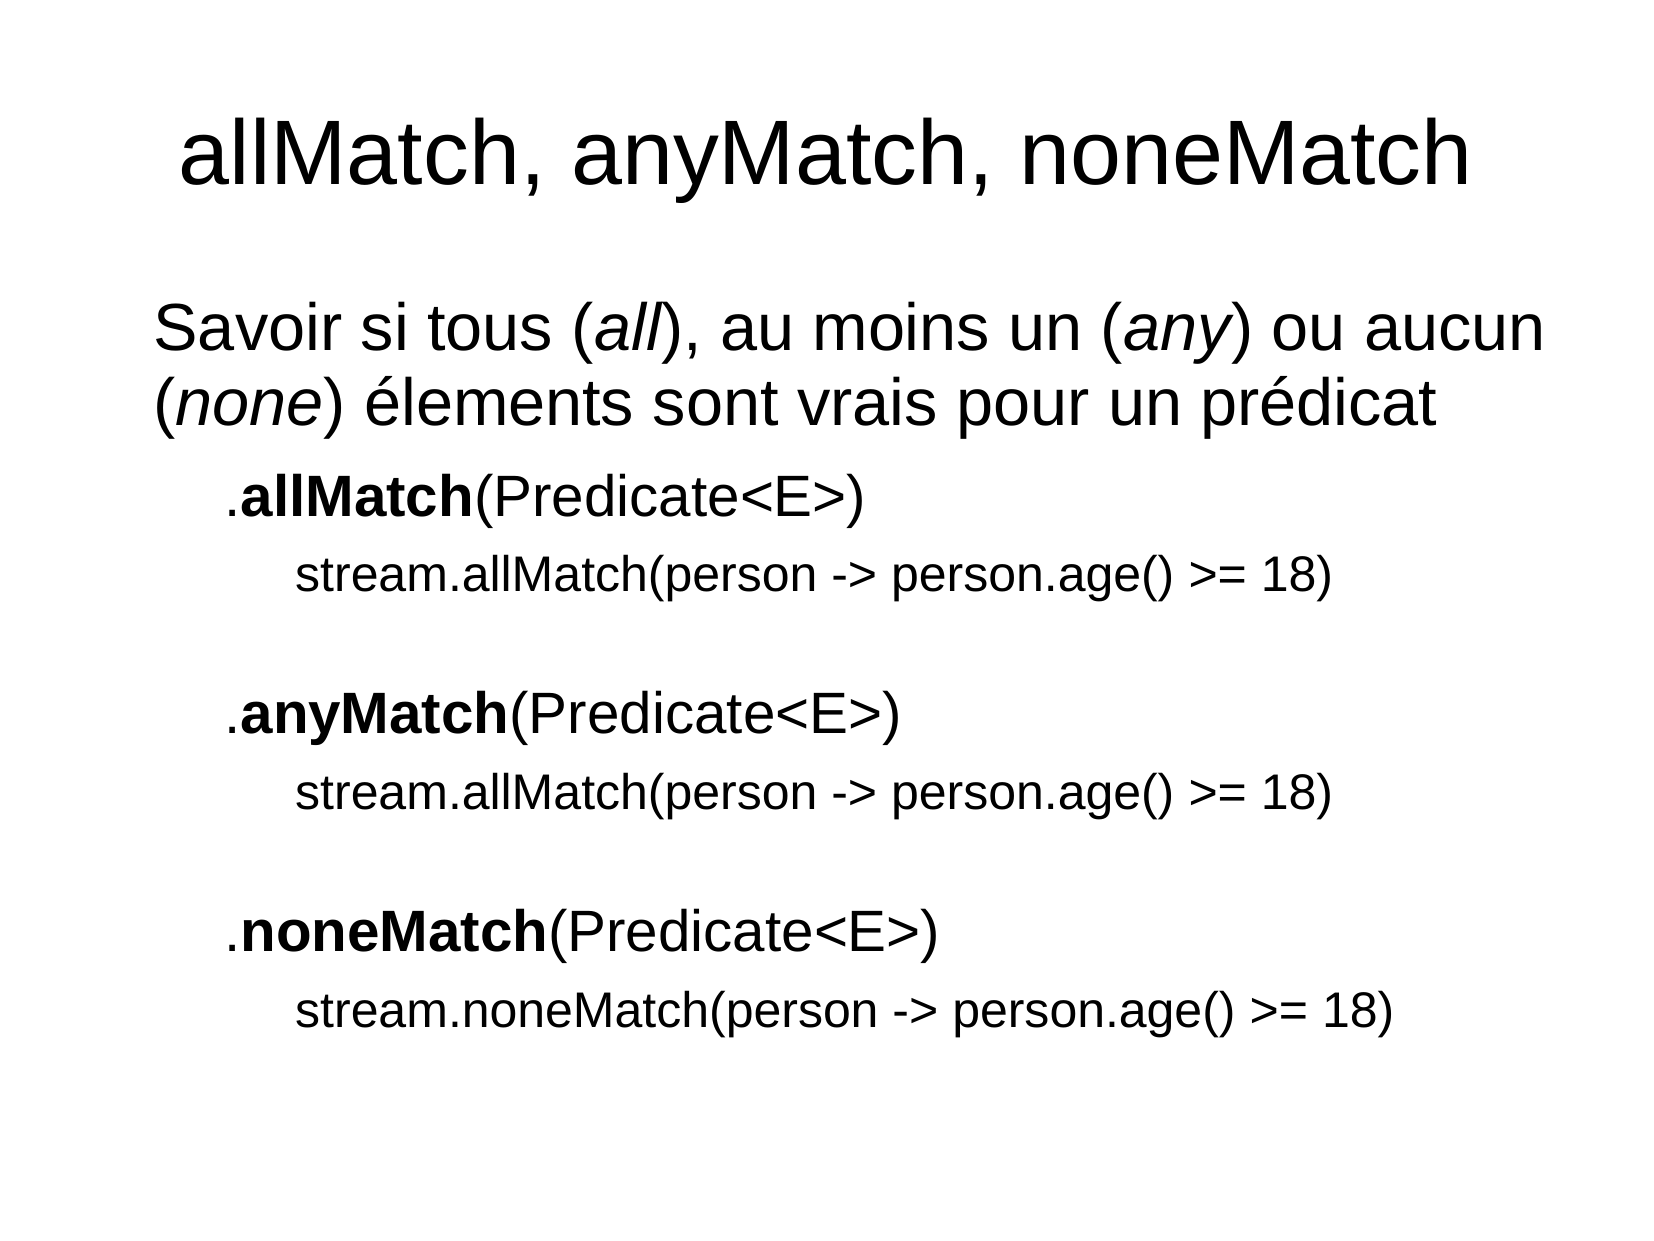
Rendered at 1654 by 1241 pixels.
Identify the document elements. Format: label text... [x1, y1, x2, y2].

list Savoir si tous (all), au moins un (any) ou aucun (none) élements sont vrais pour un prédicat .allMatch(Predicate<E>) stream.allMatch(person -> person.age() >= 18) .anyMatch(Predicate<E>) stream.allMatch(person -> person.age() >= 18) .noneMatch(Predicate<E>) stream.noneMatch(person -> person.age() >= 18) [82, 290, 1571, 1126]
title allMatch, anyMatch, noneMatch [82, 49, 1571, 257]
